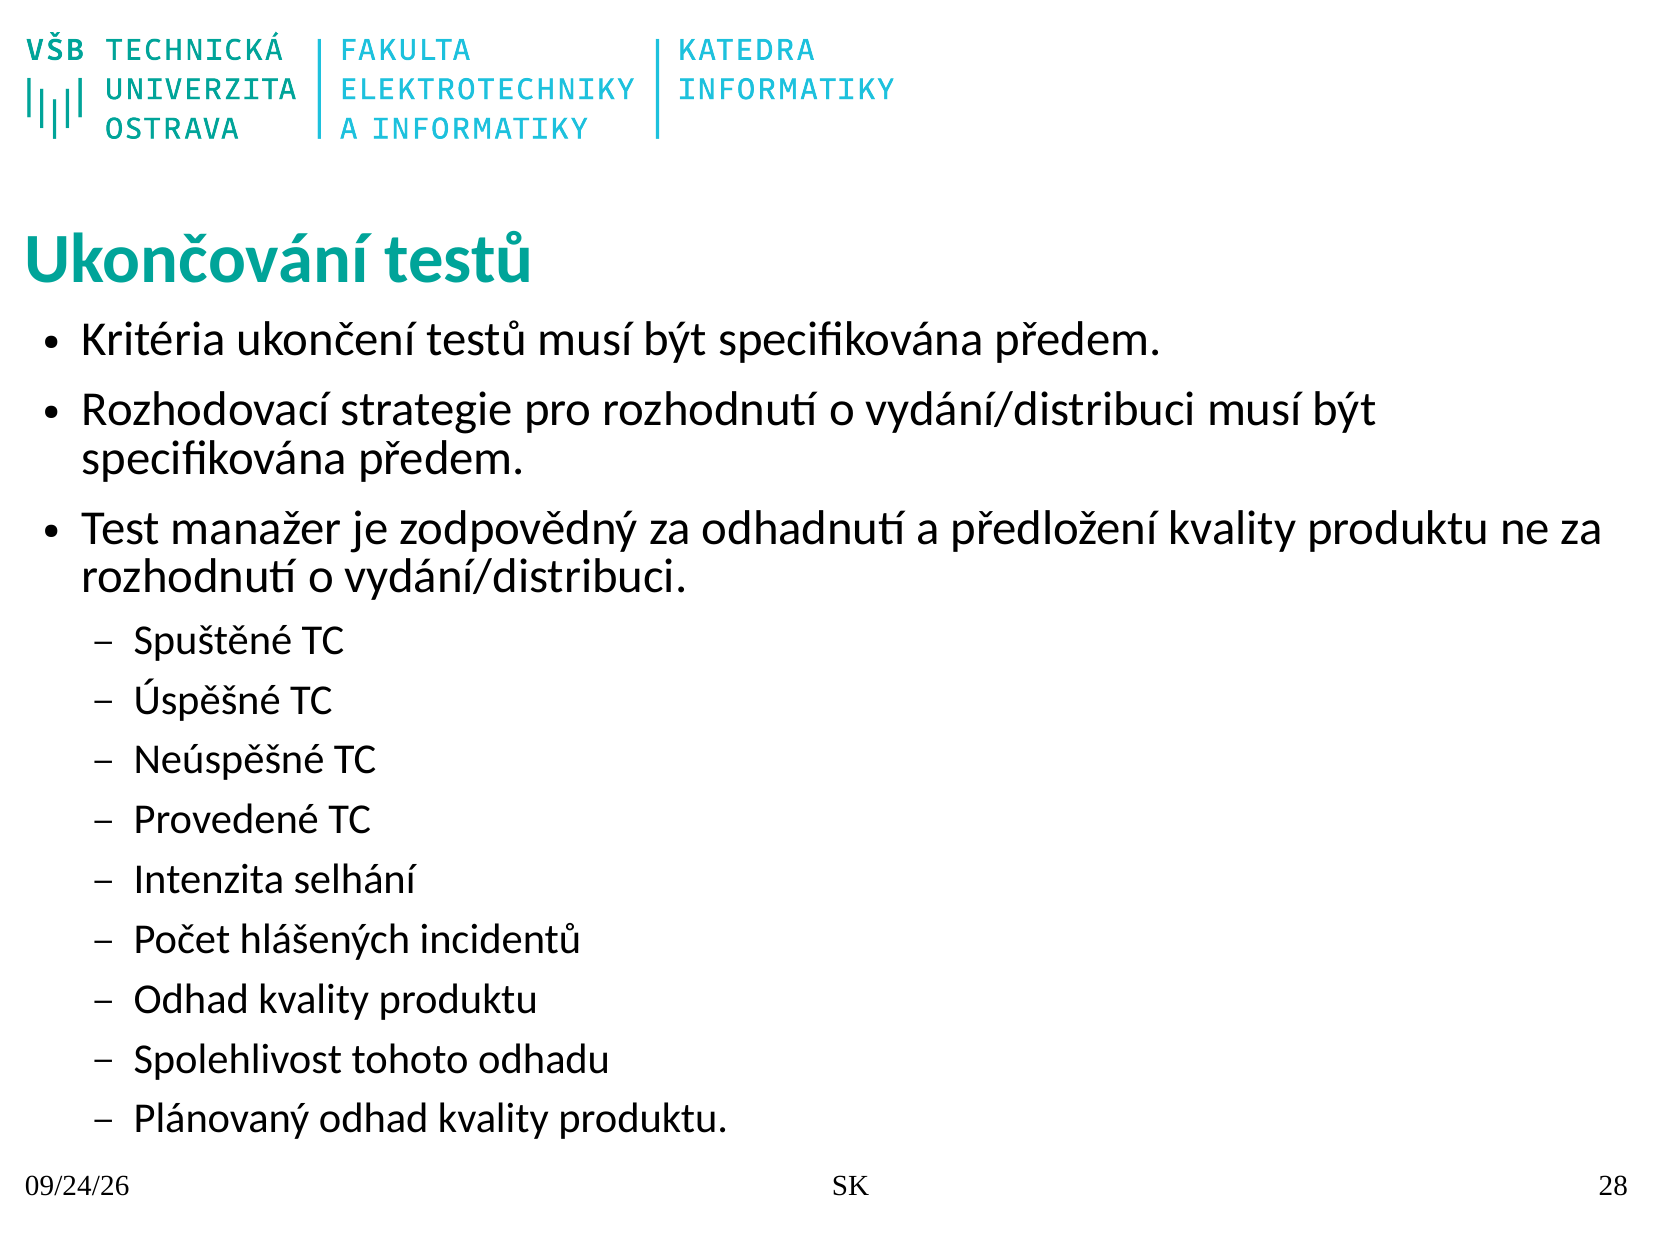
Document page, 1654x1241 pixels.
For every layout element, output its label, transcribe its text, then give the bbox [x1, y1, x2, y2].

picture [26, 31, 894, 139]
list Kritéria ukončení testů musí být specifikována předem. Rozhodovací strategie pro rozhodnutí o vydání/distribuci musí být specifikována předem. Test manažer je zodpovědný za odhadnutí a předložení kvality produktu ne za rozhodnutí o vydání/distribuci. Spuštěné TC Úspěšné TC Neúspěšné TC Provedené TC Intenzita selhání Počet hlášených incidentů Odhad kvality produktu Spolehlivost tohoto odhadu Plánovaný odhad kvality produktu. [30, 318, 1629, 1146]
title Ukončování testů [24, 169, 1629, 300]
